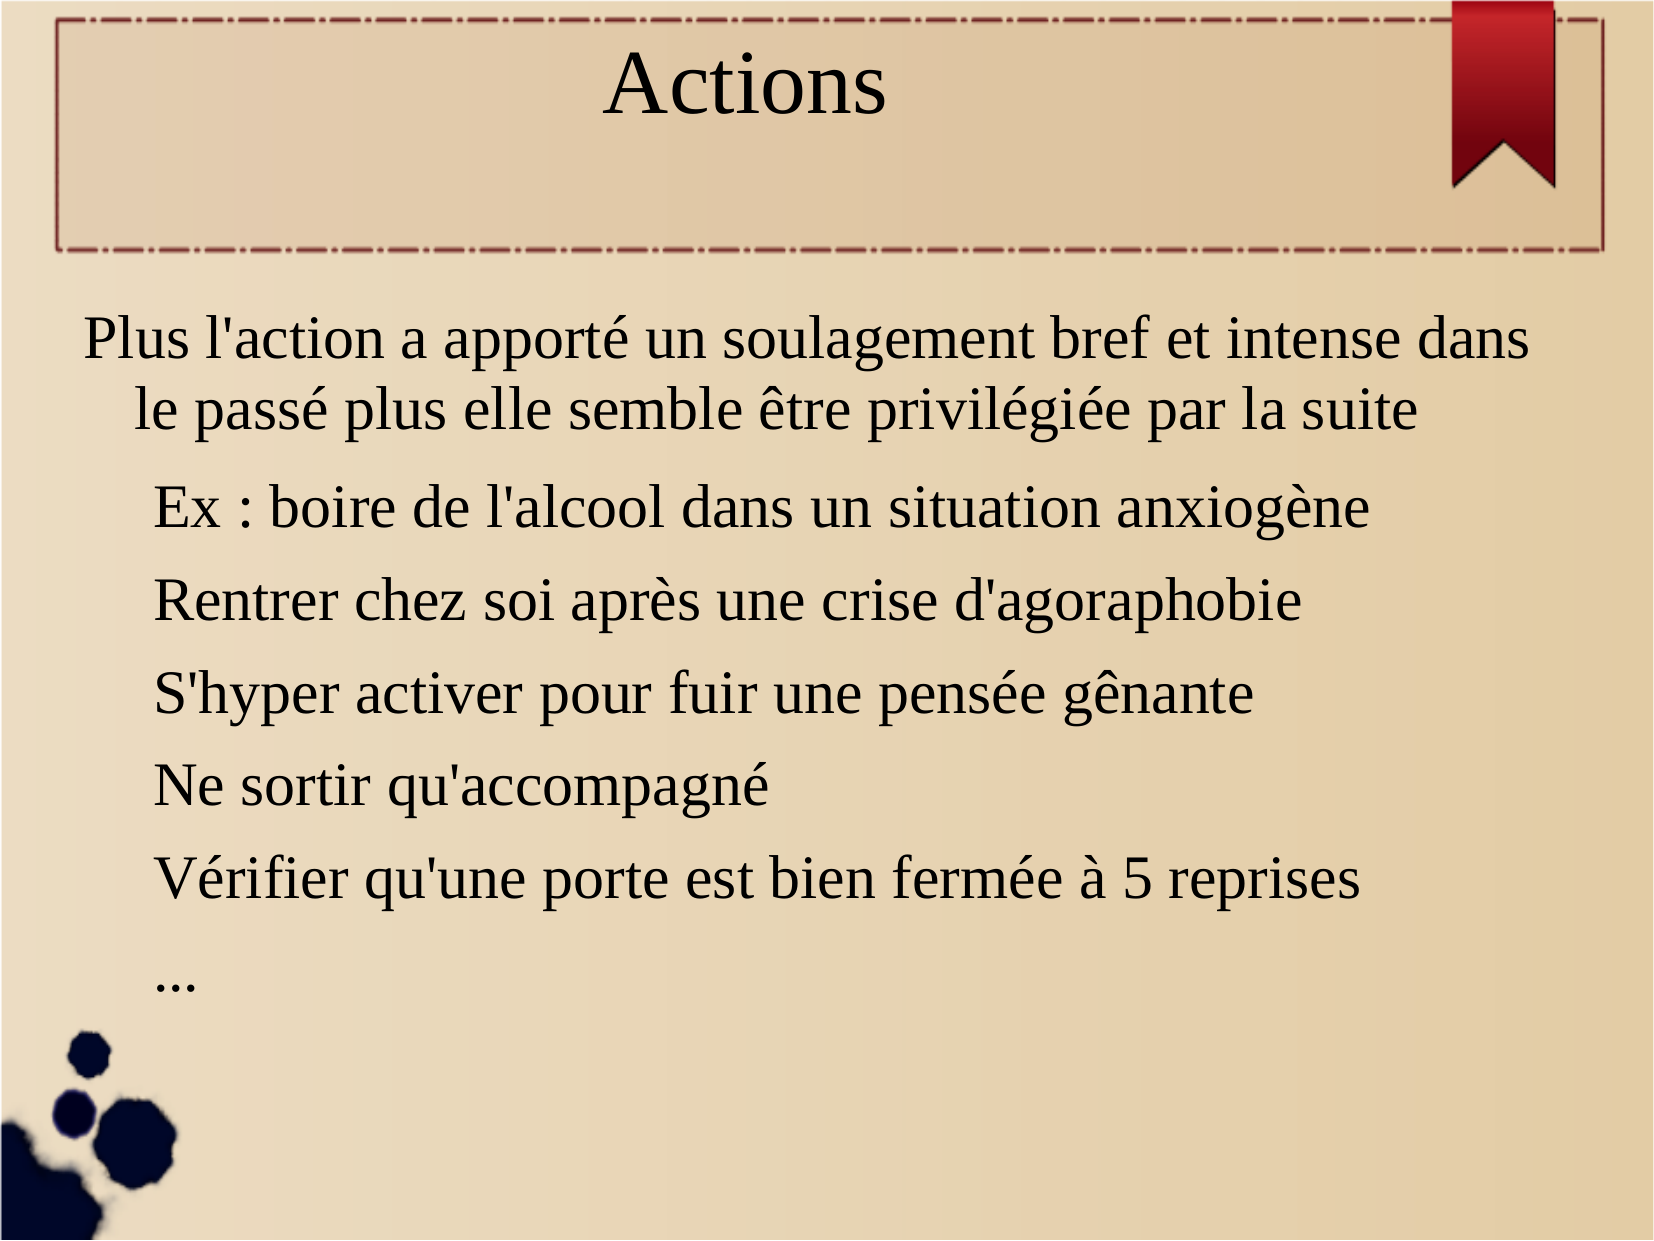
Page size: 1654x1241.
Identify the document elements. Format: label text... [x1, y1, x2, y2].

picture [0, 0, 1654, 1240]
list Plus l'action a apporté un soulagement bref et intense dans le passé plus elle semble être privilégiée par la suite Ex : boire de l'alcool dans un situation anxiogène Rentrer chez soi après une crise d'agoraphobie S'hyper activer pour fuir une pensée gênante Ne sortir qu'accompagné Vérifier qu'une porte est bien fermée à 5 reprises ... [82, 299, 1569, 1017]
title Actions [82, 26, 1410, 247]
